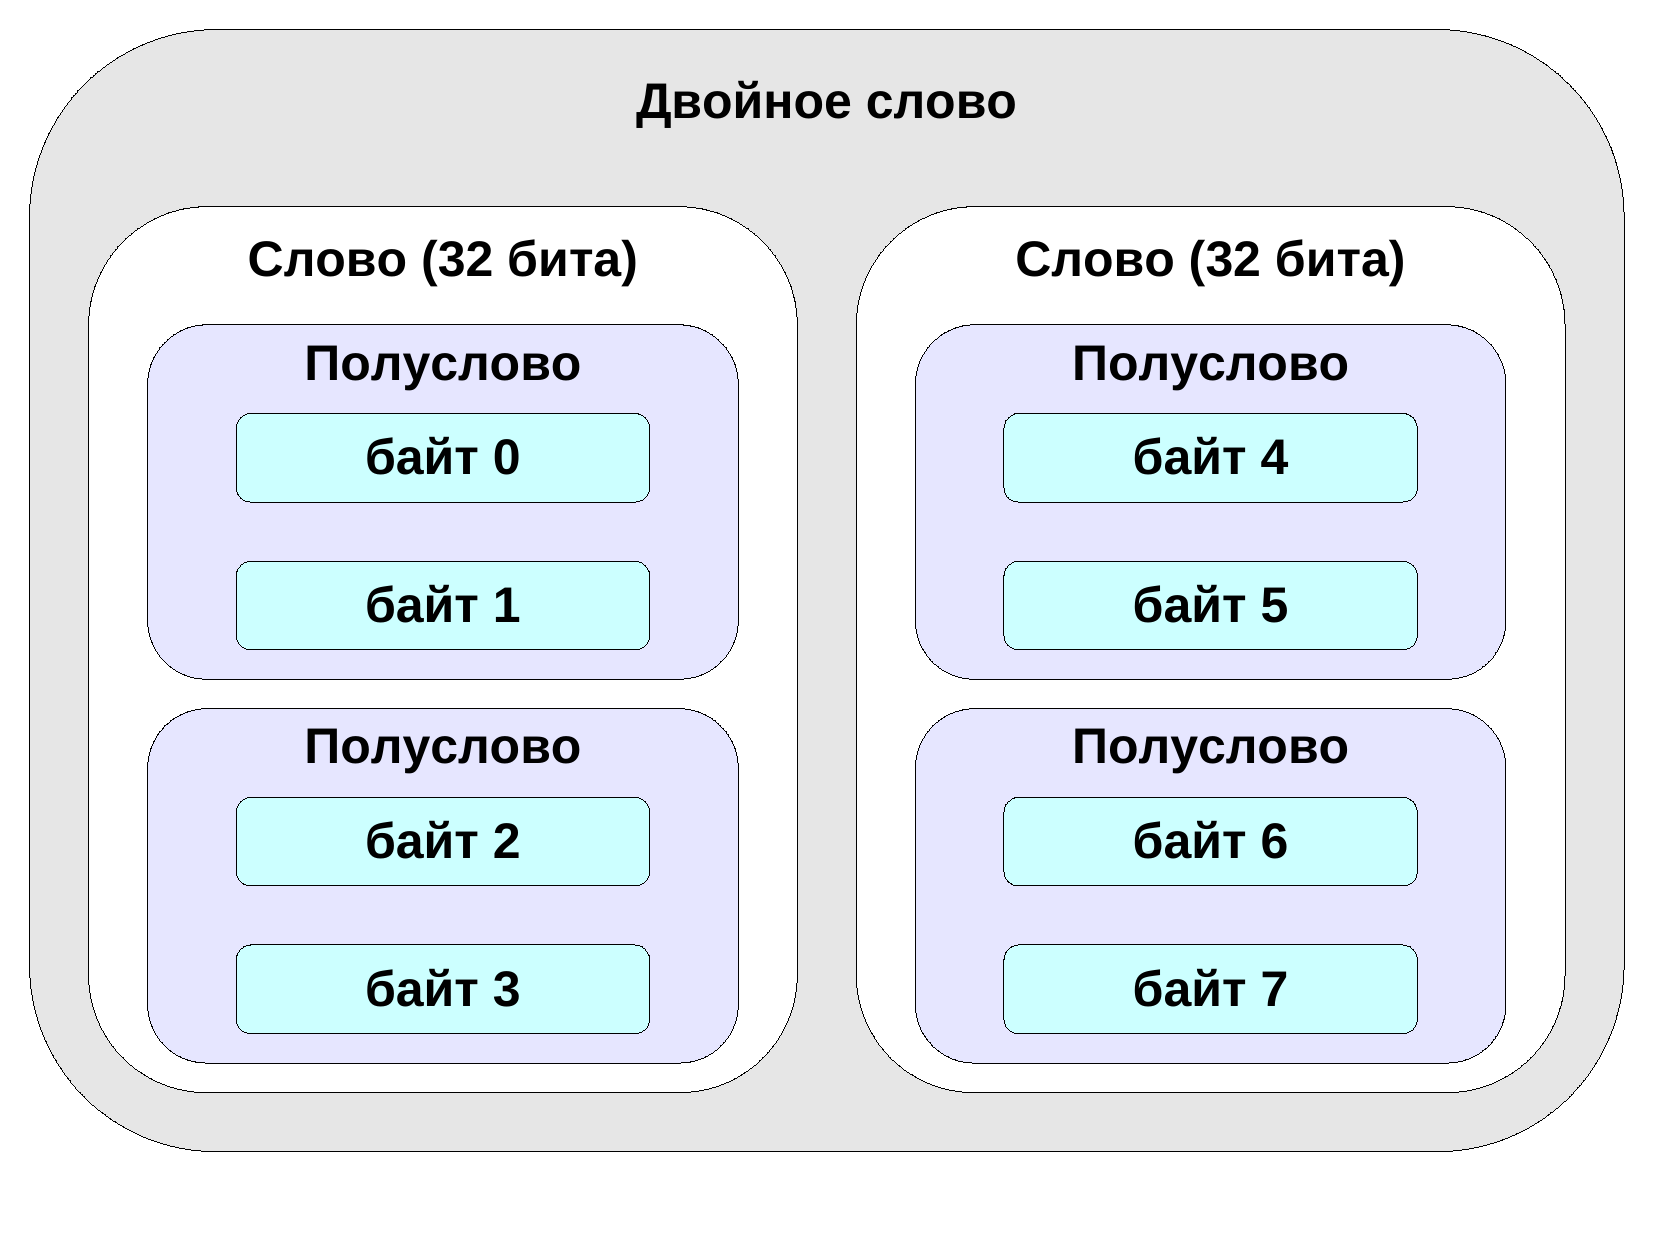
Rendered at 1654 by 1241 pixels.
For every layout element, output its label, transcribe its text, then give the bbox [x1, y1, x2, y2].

text_box байт 6 [1003, 797, 1418, 886]
text_box Двойное слово [29, 29, 1625, 1152]
text_box Полуслово [147, 324, 739, 680]
text_box Полуслово [915, 324, 1506, 680]
text_box байт 4 [1003, 413, 1418, 503]
text_box Полуслово [147, 708, 739, 1064]
text_box байт 3 [236, 944, 650, 1034]
text_box байт 5 [1003, 561, 1418, 650]
text_box байт 1 [236, 561, 650, 650]
text_box байт 7 [1003, 944, 1418, 1034]
text_box Слово (32 бита) [88, 206, 798, 1093]
text_box байт 2 [236, 797, 650, 886]
text_box Слово (32 бита) [856, 206, 1566, 1093]
text_box байт 0 [236, 413, 650, 503]
text_box Полуслово [915, 708, 1506, 1064]
